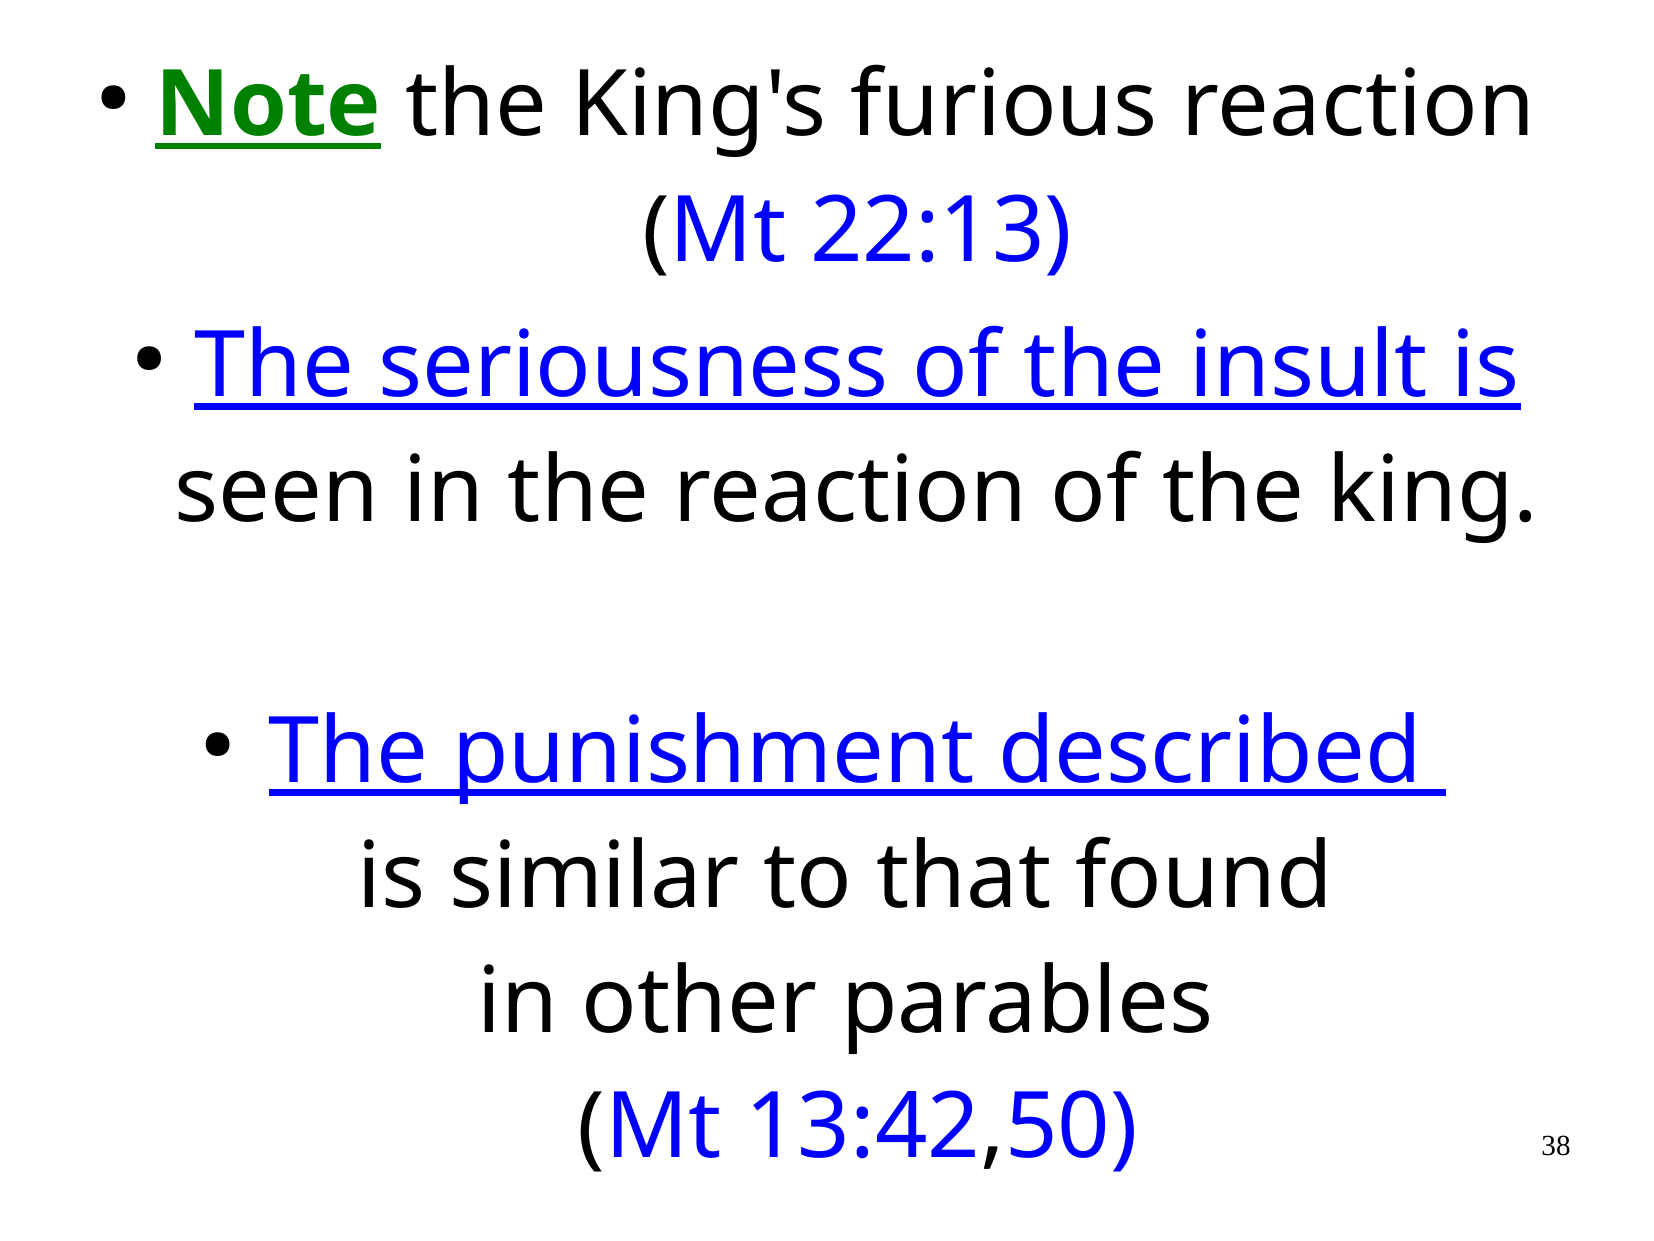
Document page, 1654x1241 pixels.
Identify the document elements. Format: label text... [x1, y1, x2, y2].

list Note the King's furious reaction (Mt 22:13) The seriousness of the insult is seen in the reaction of the king. The punishment described is similar to that found in other parables (Mt 13:42,50) [37, 37, 1613, 1201]
